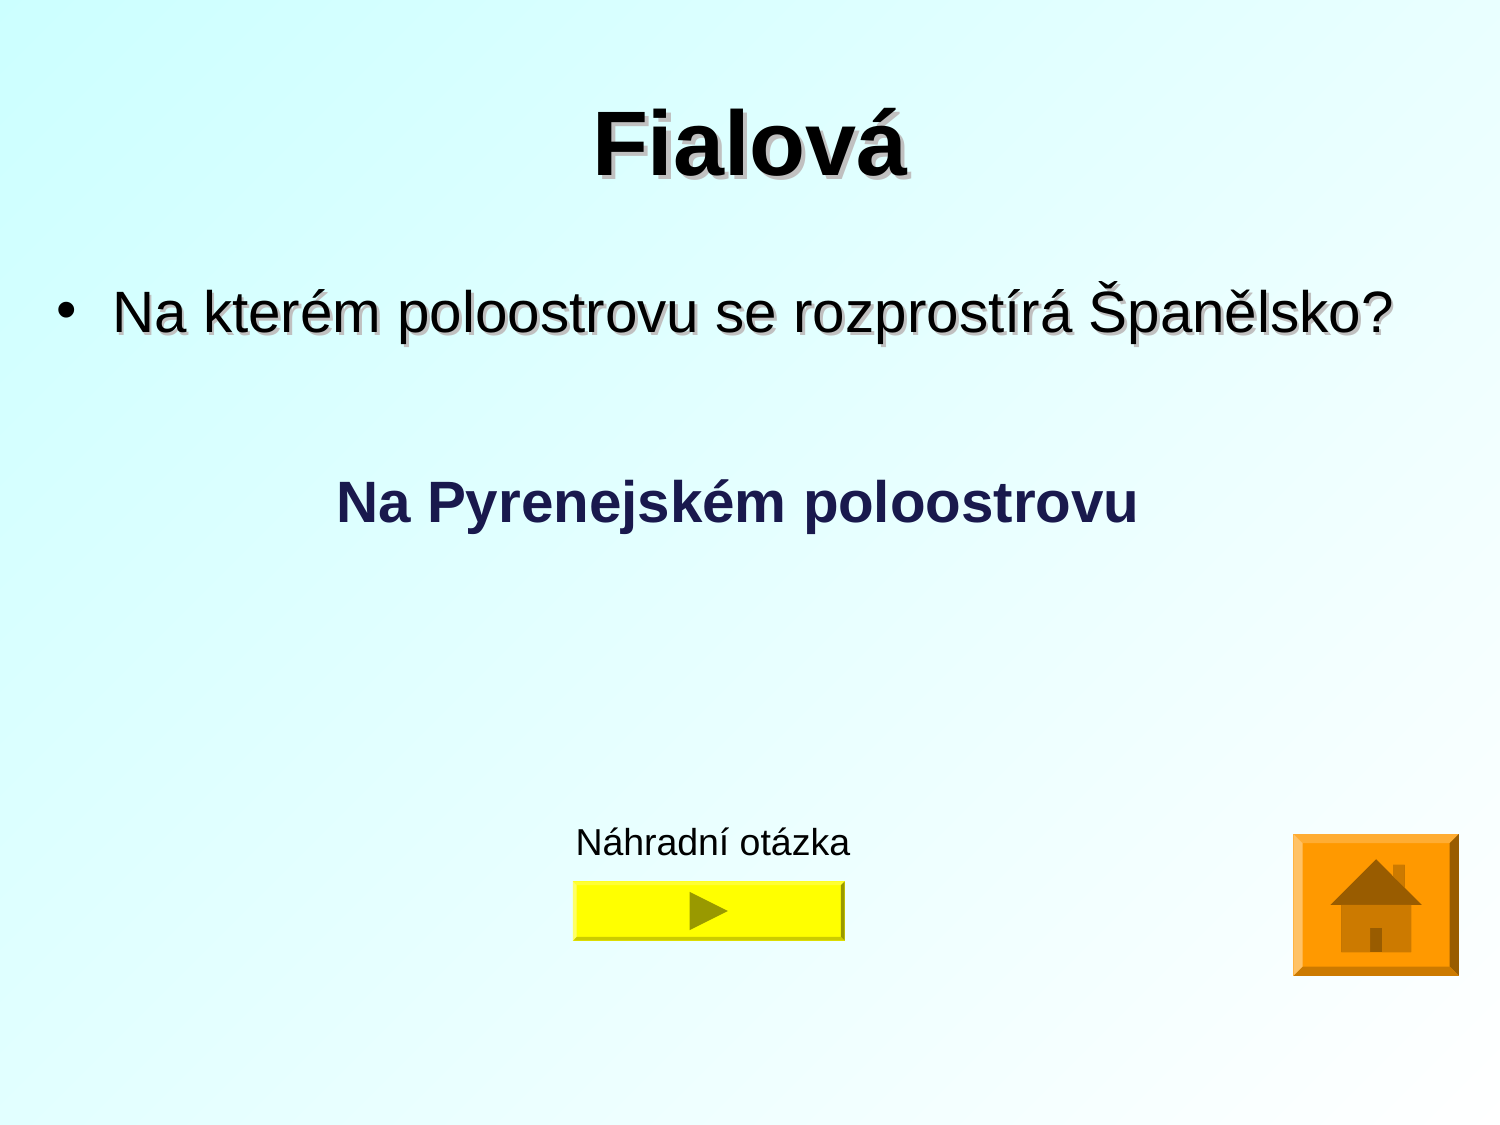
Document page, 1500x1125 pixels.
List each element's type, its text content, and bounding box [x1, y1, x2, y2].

text_box Na Pyrenejském poloostrovu [230, 456, 1247, 542]
list Na kterém poloostrovu se rozprostírá Španělsko? [41, 267, 1447, 362]
text_box Náhradní otázka [560, 810, 880, 872]
text_box [1295, 834, 1459, 976]
text_box [574, 881, 845, 941]
title Fialová [75, 45, 1426, 233]
